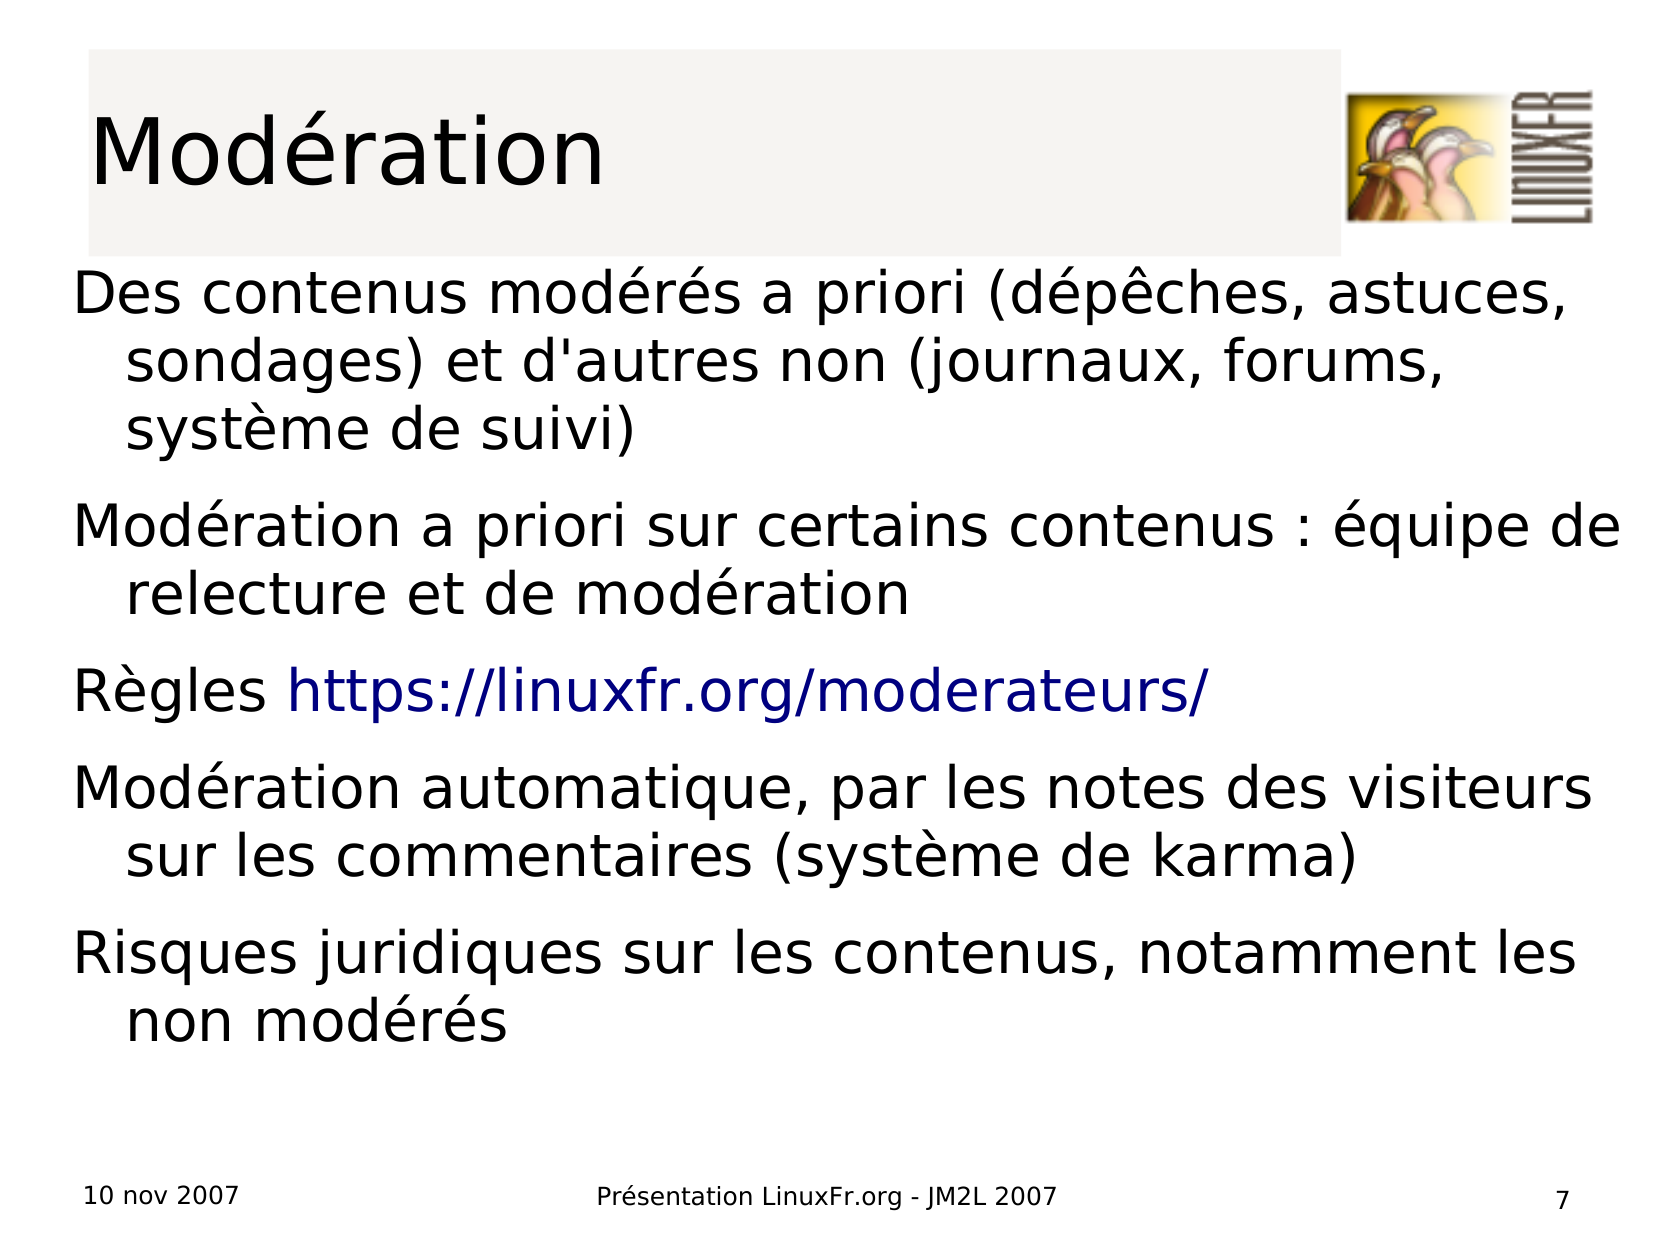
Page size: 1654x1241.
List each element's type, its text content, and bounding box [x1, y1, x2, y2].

list Des contenus modérés a priori (dépêches, astuces, sondages) et d'autres non (journaux, forums, système de suivi) Modération a priori sur certains contenus : équipe de relecture et de modération Règles https://linuxfr.org/moderateurs/ Modération automatique, par les notes des visiteurs sur les commentaires (système de karma) Risques juridiques sur les contenus, notamment les non modérés [54, 259, 1628, 1103]
picture [1342, 88, 1601, 229]
title Modération [88, 49, 1342, 257]
